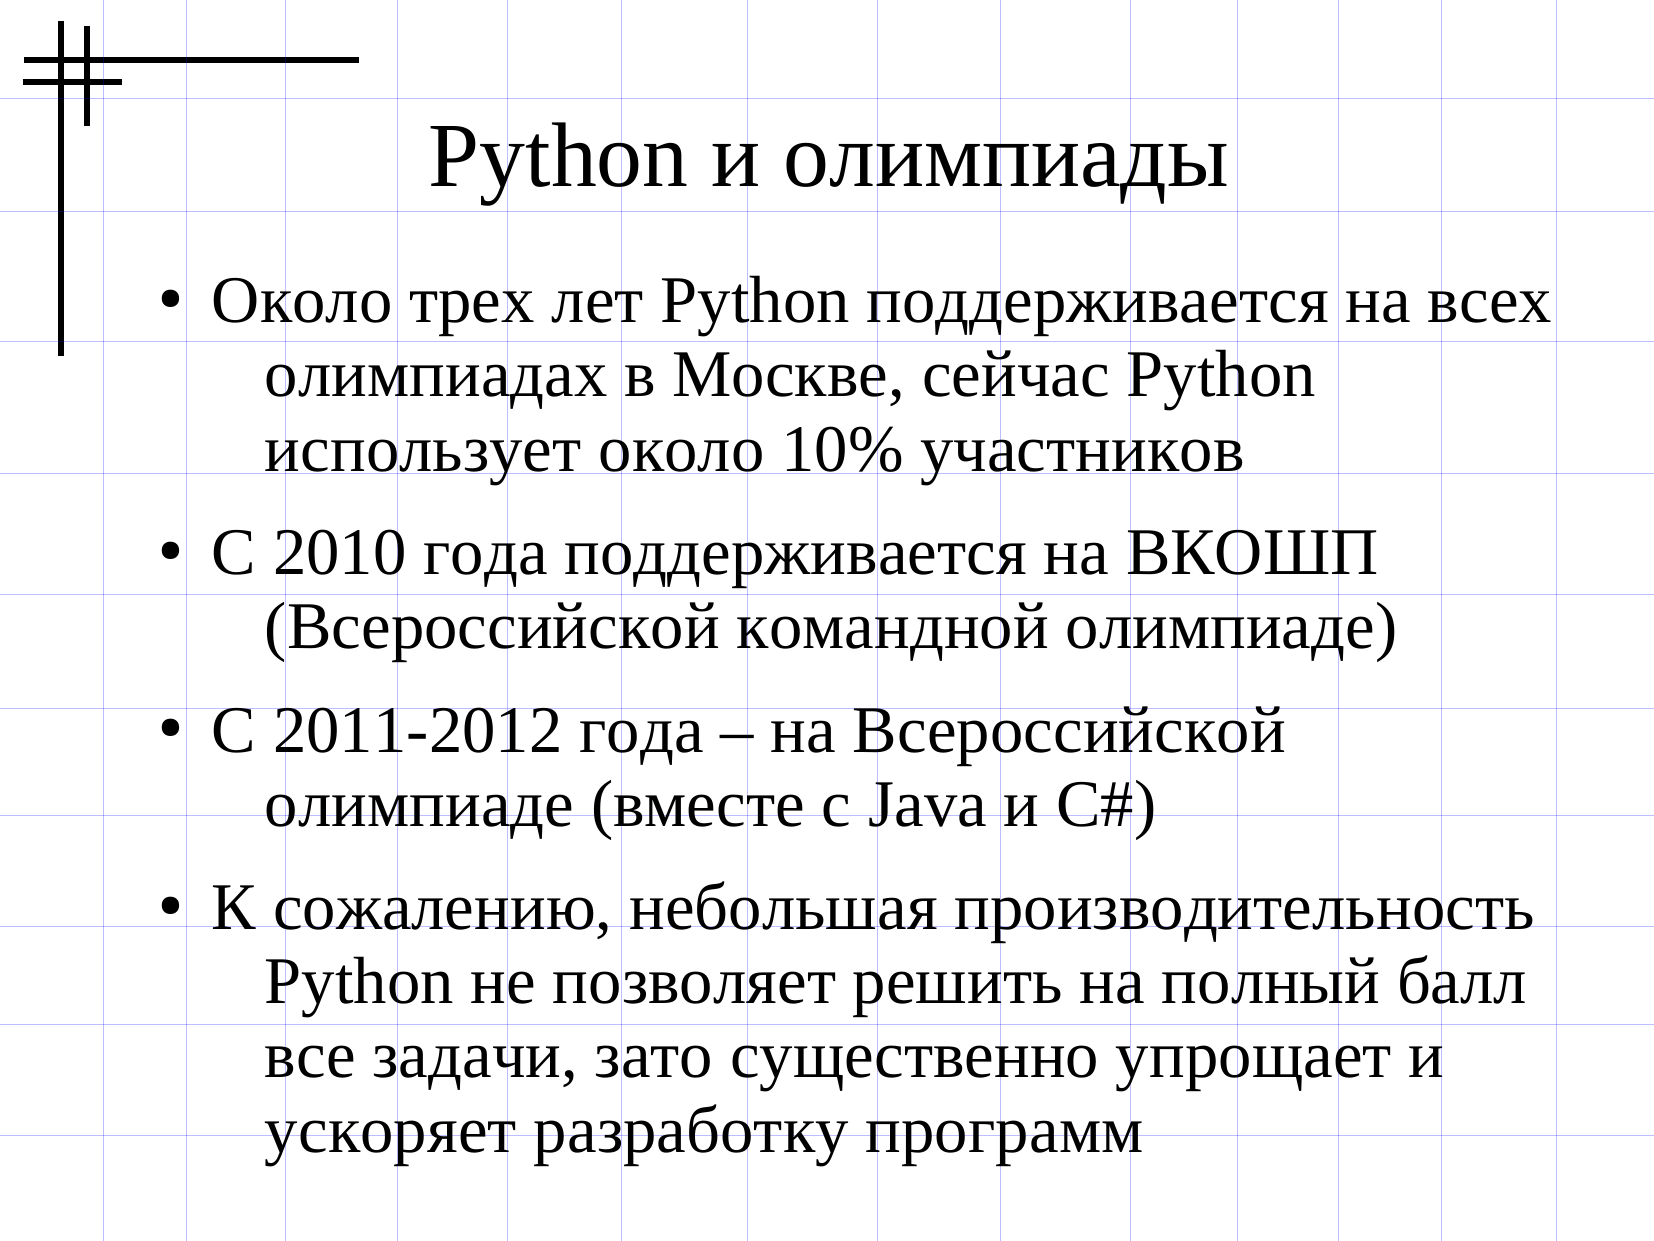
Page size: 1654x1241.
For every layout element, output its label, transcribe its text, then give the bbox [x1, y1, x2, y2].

title Python и олимпиады [123, 59, 1536, 252]
list Около трех лет Python поддерживается на всех олимпиадах в Москве, сейчас Python использует около 10% участников С 2010 года поддерживается на ВКОШП (Всероссийской командной олимпиаде) С 2011-2012 года – на Всероссийской олимпиаде (вместе с Java и C#) К сожалению, небольшая производительность Python не позволяет решить на полный балл все задачи, зато существенно упрощает и ускоряет разработку программ [123, 263, 1595, 1241]
